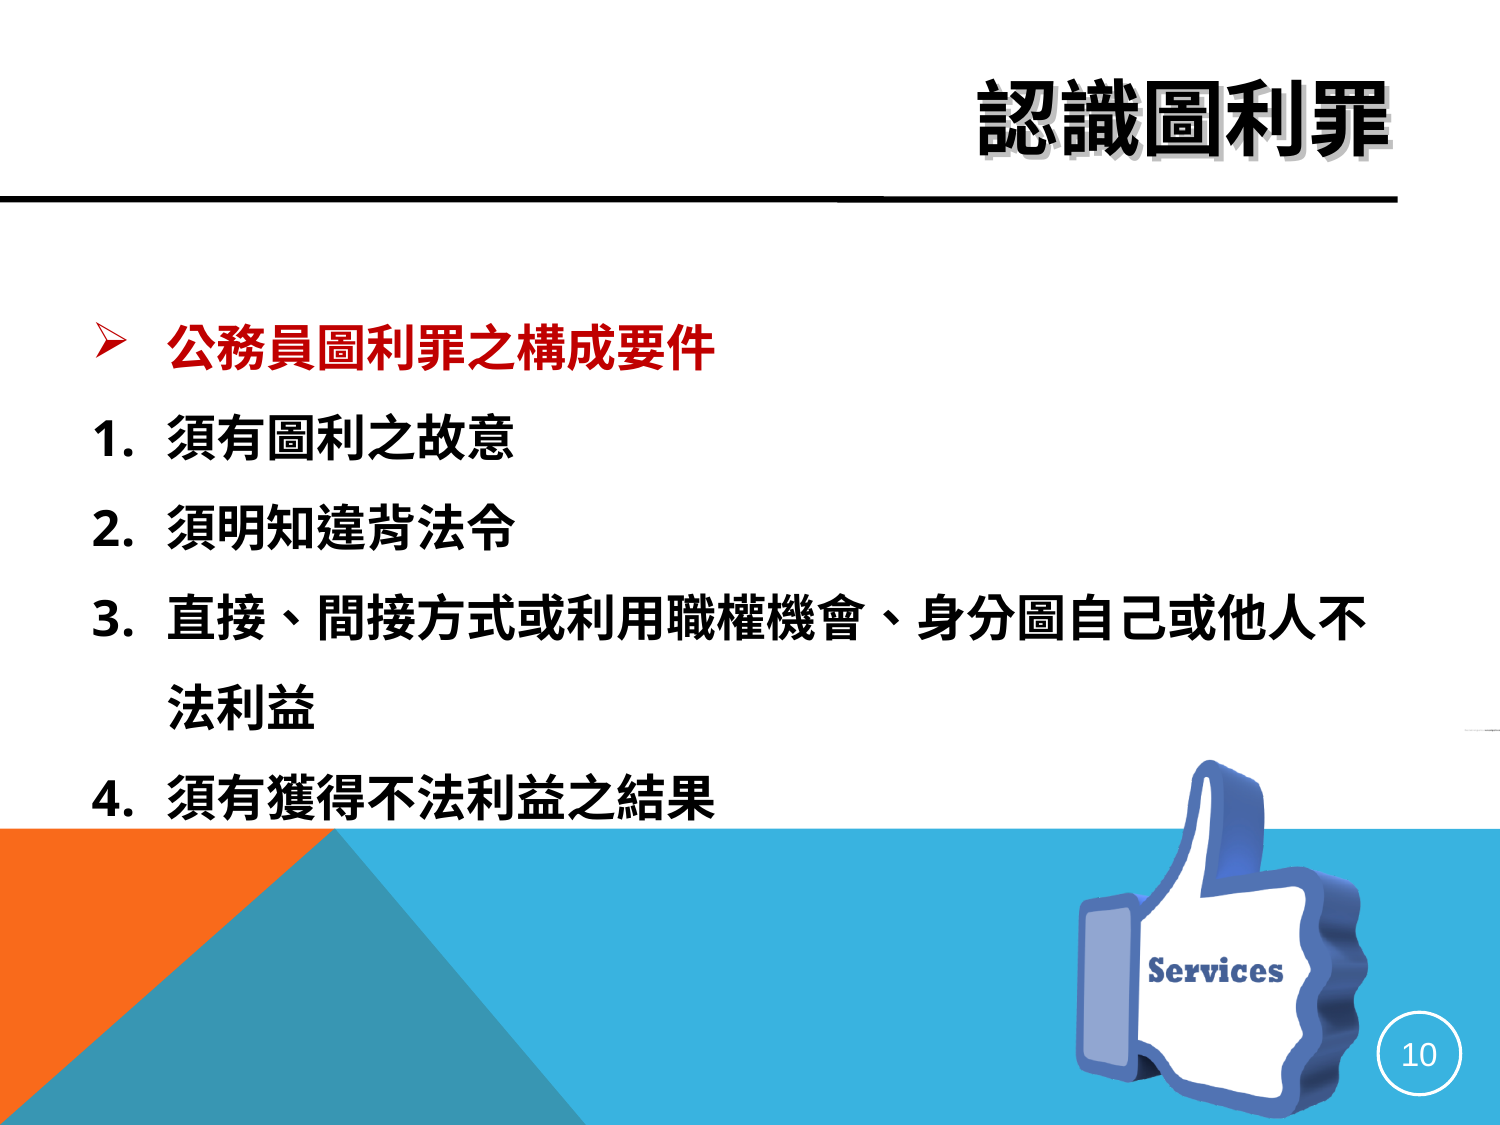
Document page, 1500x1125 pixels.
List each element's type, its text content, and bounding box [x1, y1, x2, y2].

picture [940, 729, 1500, 1125]
text_box 公務員圖利罪之構成要件 須有圖利之故意 須明知違背法令 直接、間接方式或利用職權機會、身分圖自己或他人不法利益 須有獲得不法利益之結果 [76, 278, 1424, 835]
text_box 認識圖利罪 [35, 58, 1407, 175]
